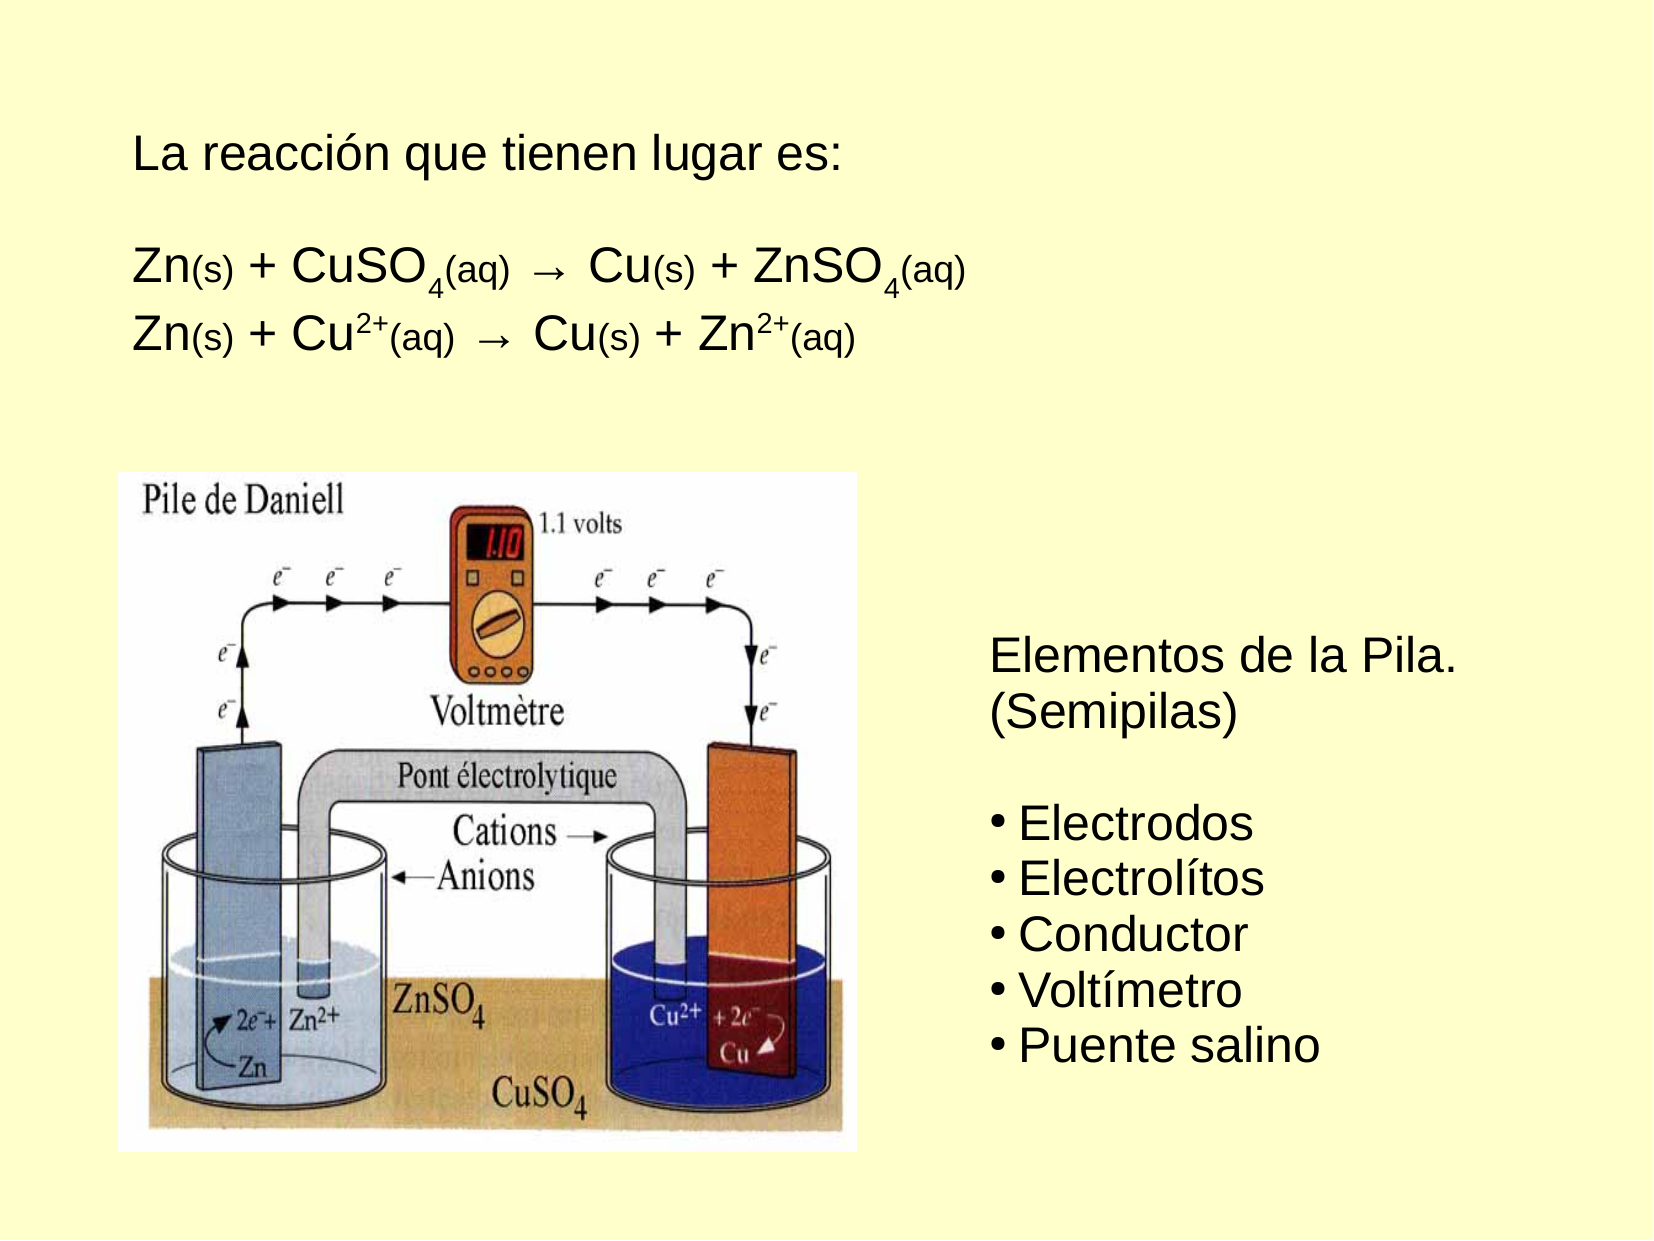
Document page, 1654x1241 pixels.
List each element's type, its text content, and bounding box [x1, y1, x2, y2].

picture [118, 472, 857, 1152]
text_box Elementos de la Pila. (Semipilas) Electrodos Electrolítos Conductor Voltímetro Puente salino [974, 620, 1595, 1137]
text_box La reacción que tienen lugar es: Zn(s) + CuSO4(aq) → Cu(s) + ZnSO4(aq) Zn(s) + Cu2+(aq) → Cu(s) + Zn2+(aq) [118, 118, 1536, 368]
